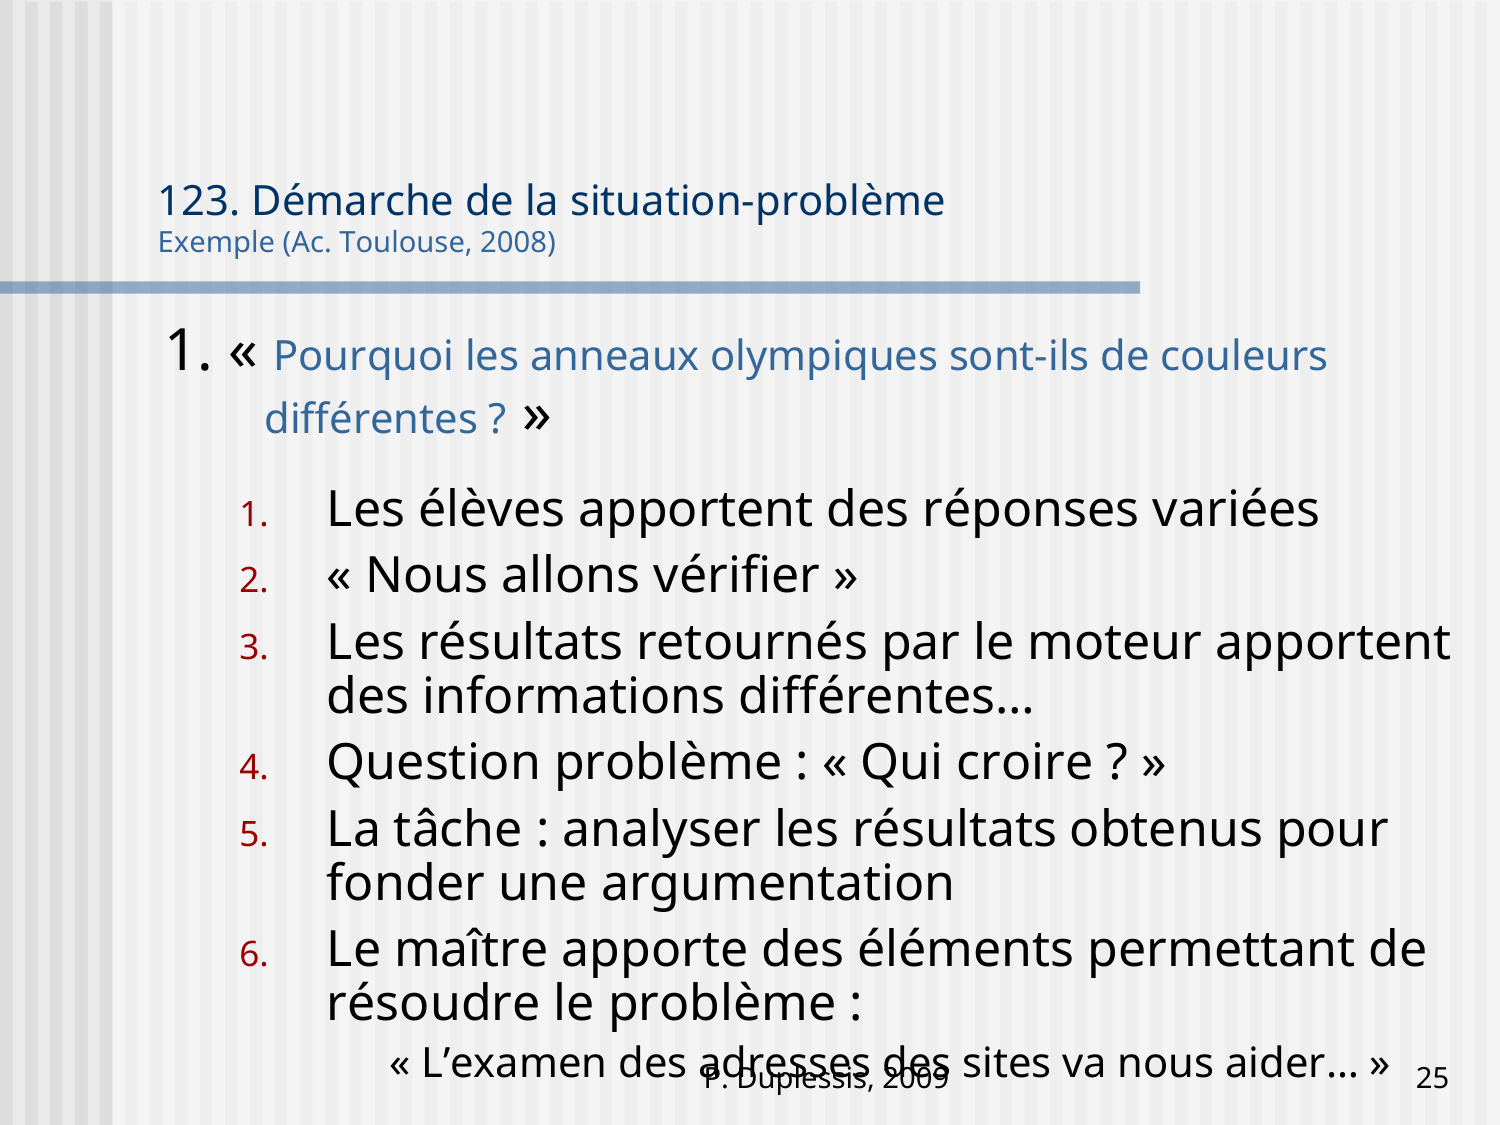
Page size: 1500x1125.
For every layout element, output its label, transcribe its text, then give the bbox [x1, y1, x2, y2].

list 1. « Pourquoi les anneaux olympiques sont-ils de couleurs différentes ? » Les élèves apportent des réponses variées « Nous allons vérifier » Les résultats retournés par le moteur apportent des informations différentes… Question problème : « Qui croire ? » La tâche : analyser les résultats obtenus pour fonder une argumentation Le maître apporte des éléments permettant de résoudre le problème : « L’examen des adresses des sites va nous aider… » [149, 312, 1481, 1032]
title 123. Démarche de la situation-problème Exemple (Ac. Toulouse, 2008) [142, 165, 1482, 267]
